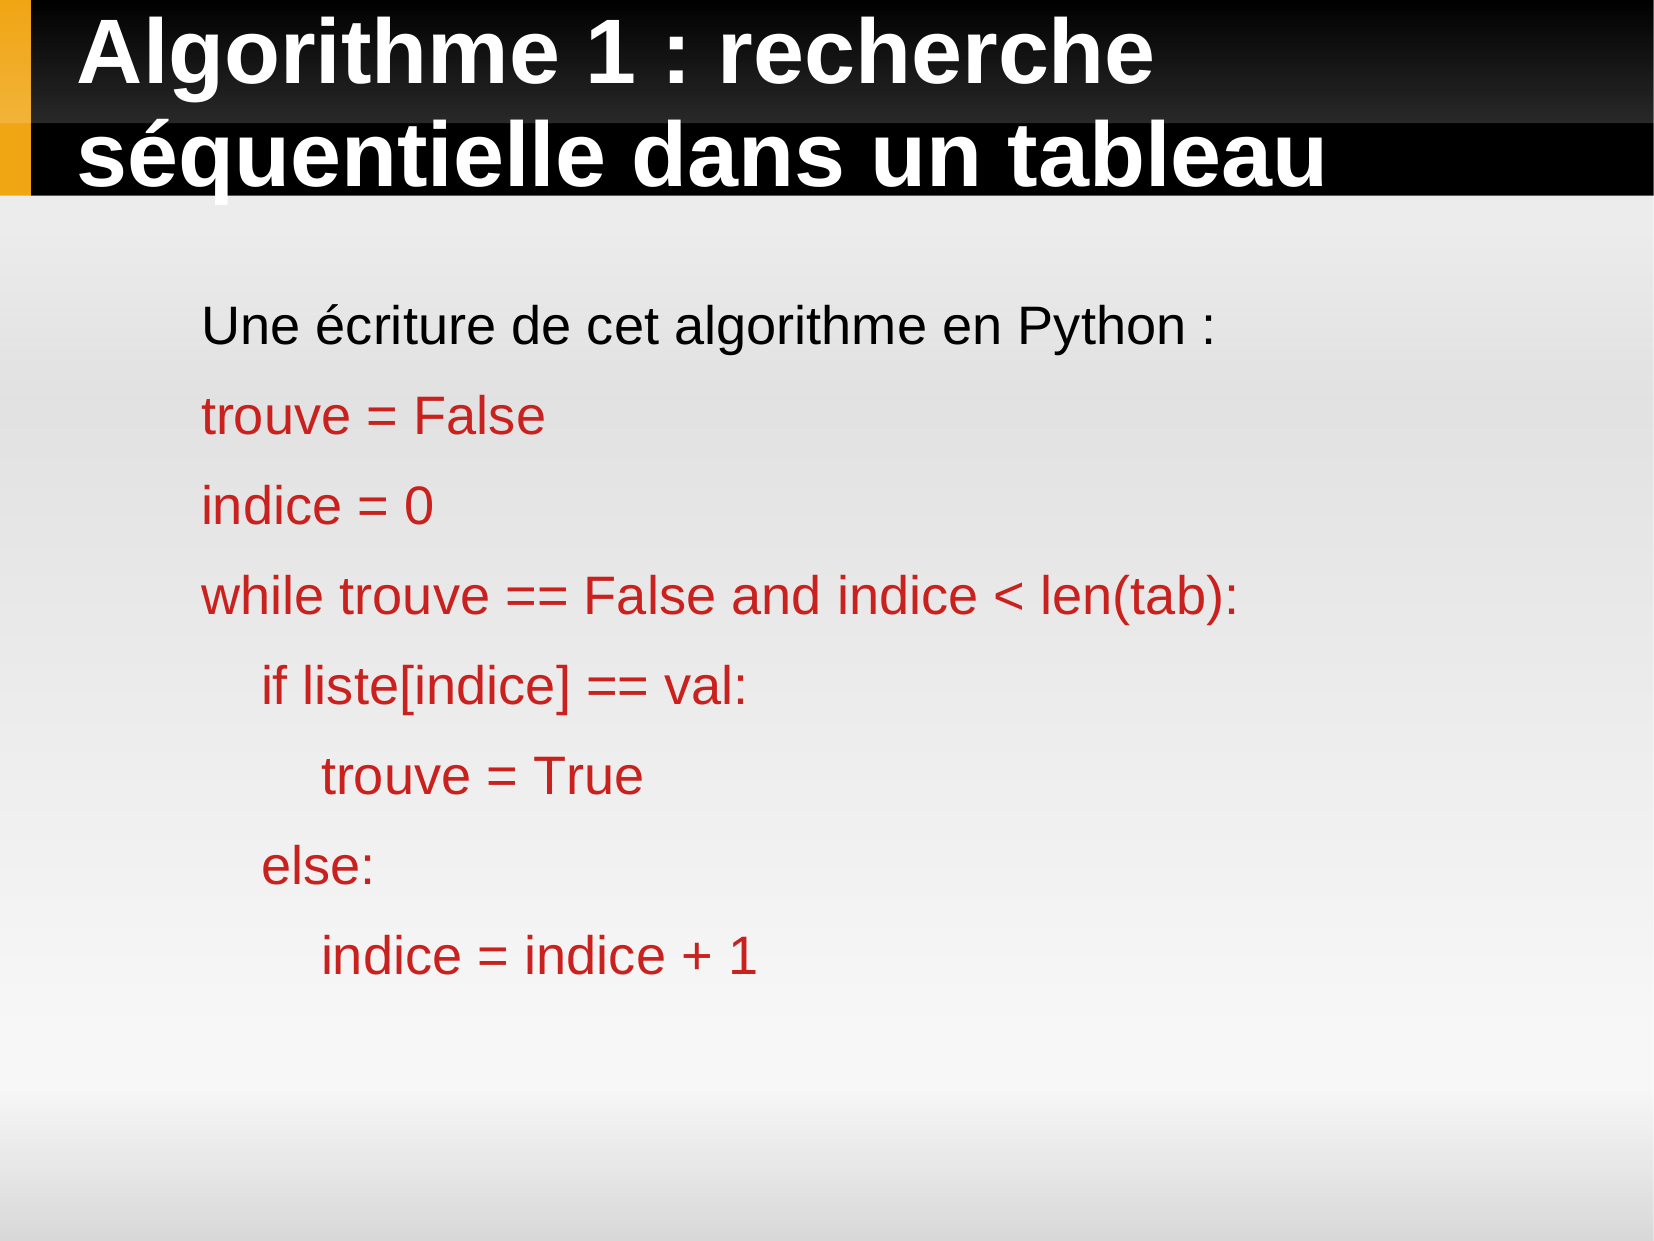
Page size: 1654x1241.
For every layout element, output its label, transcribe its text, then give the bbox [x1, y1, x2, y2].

title Algorithme 1 : recherche séquentielle dans un tableau [76, 0, 1565, 208]
picture [0, 0, 1654, 1241]
list Une écriture de cet algorithme en Python : trouve = False indice = 0 while trouve == False and indice < len(tab): if liste[indice] == val: trouve = True else: indice = indice + 1 [88, 295, 1577, 1167]
